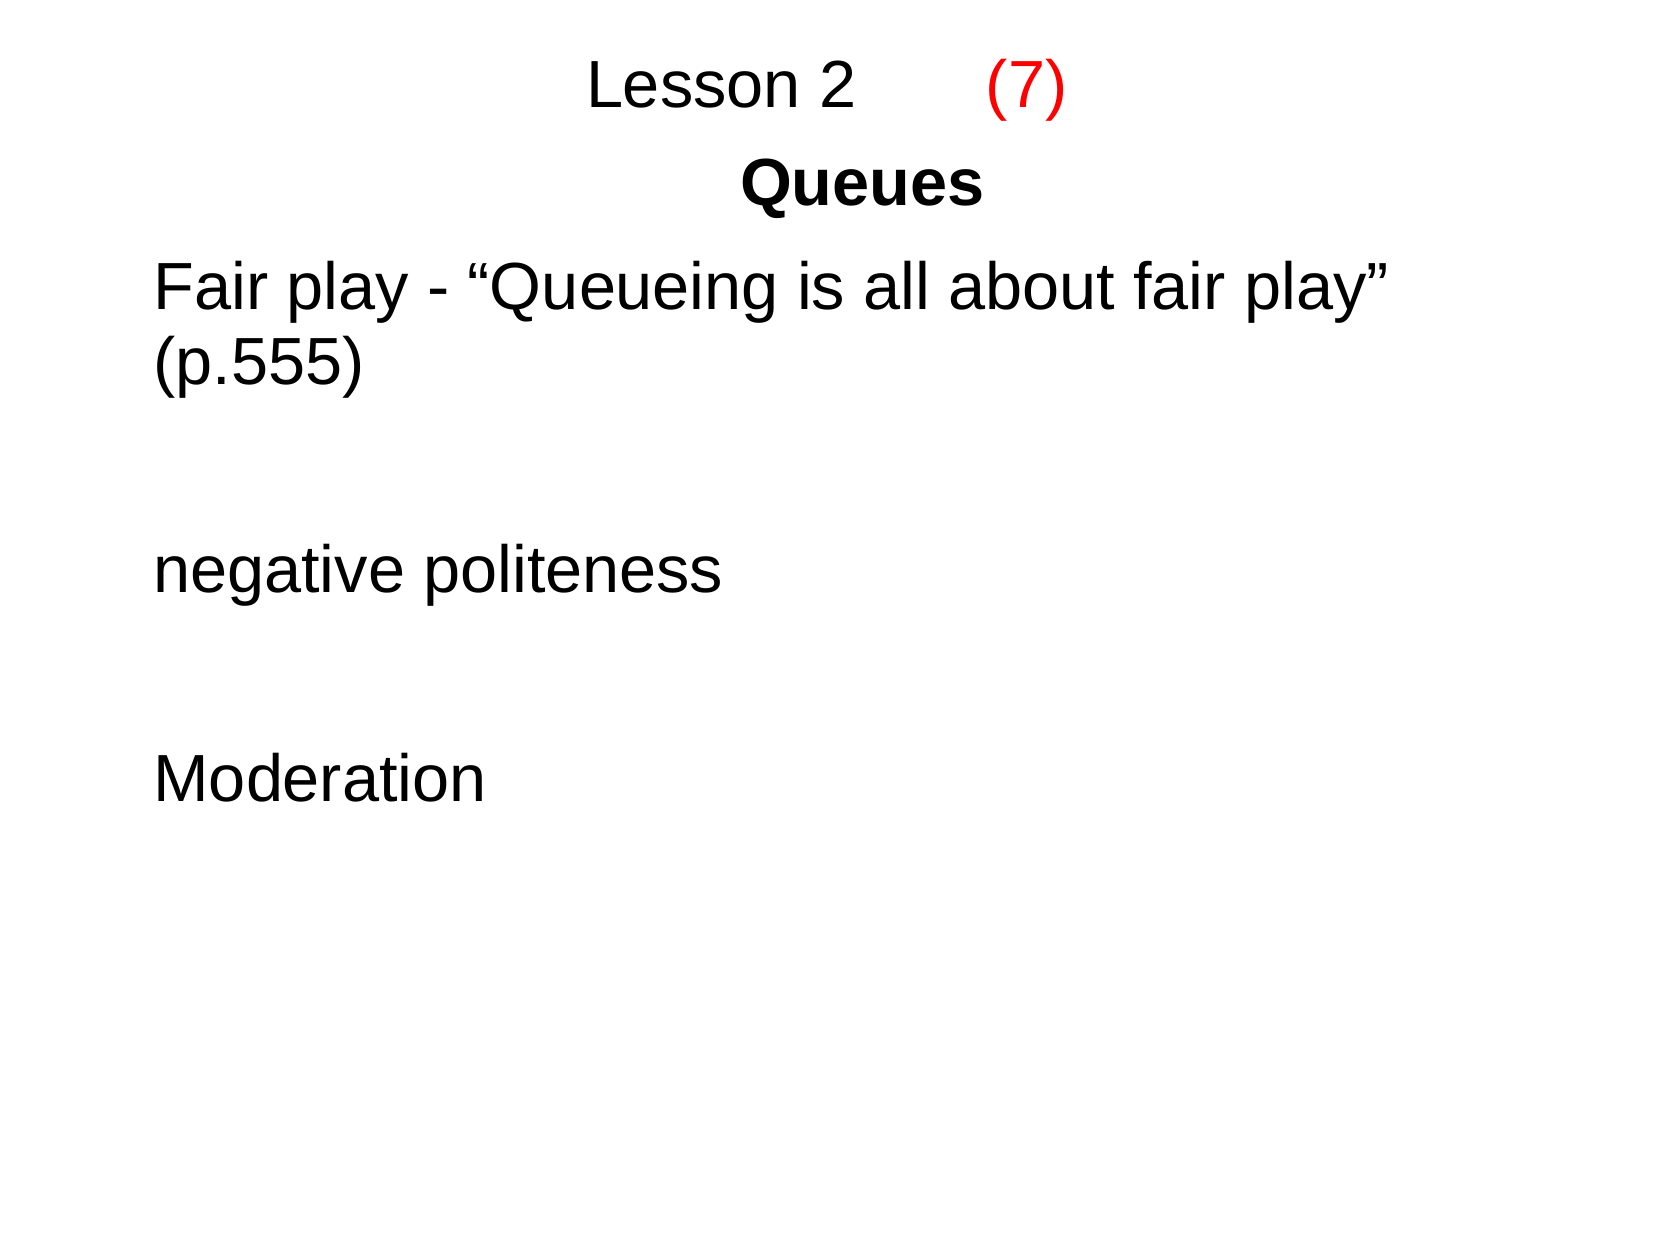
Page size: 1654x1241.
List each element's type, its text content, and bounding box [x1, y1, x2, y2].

title Lesson 2 (7) [82, 24, 1571, 144]
list Queues Fair play - “Queueing is all about fair play” (p.555) negative politeness Moderation [82, 144, 1571, 1123]
